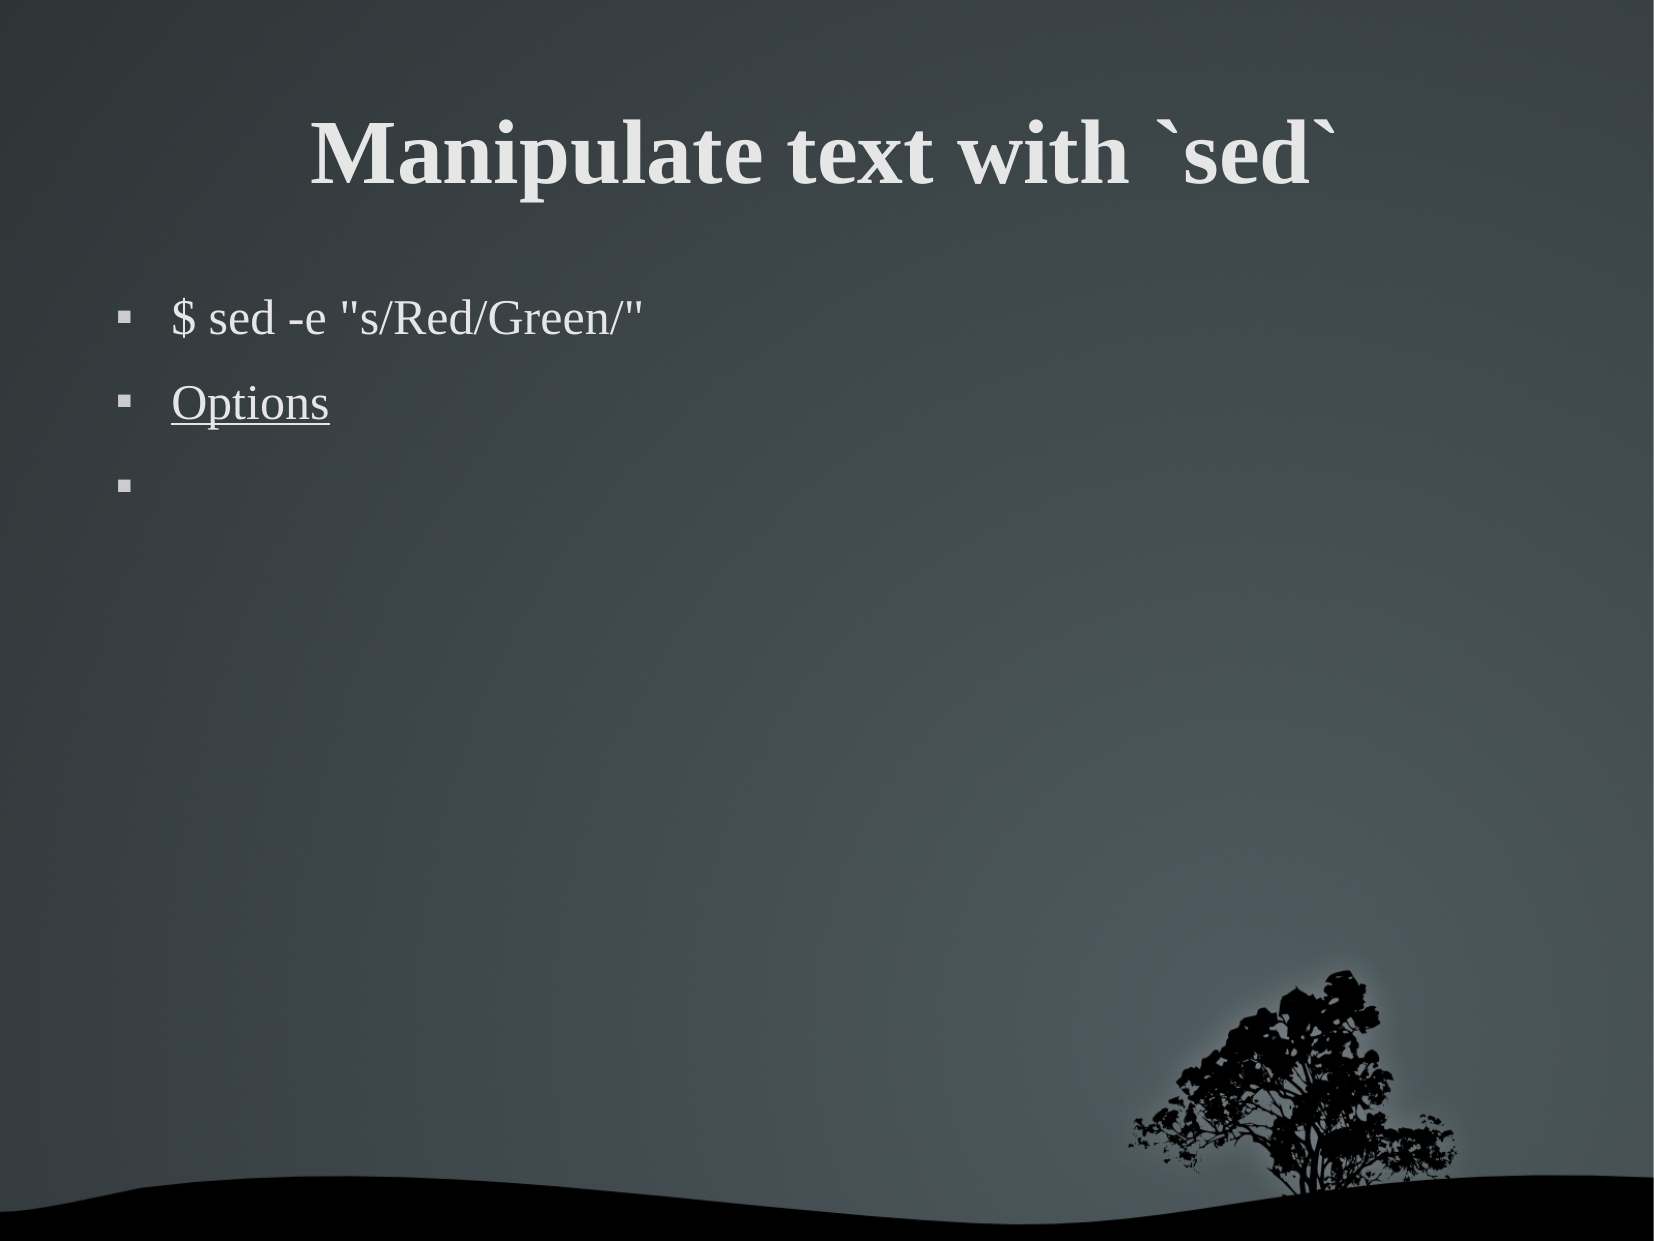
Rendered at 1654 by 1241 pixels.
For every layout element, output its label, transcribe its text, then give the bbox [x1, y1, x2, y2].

title Manipulate text with `sed` [82, 49, 1571, 257]
picture [0, 0, 1654, 1241]
list $ sed -e "s/Red/Green/" Options [82, 290, 1571, 1109]
